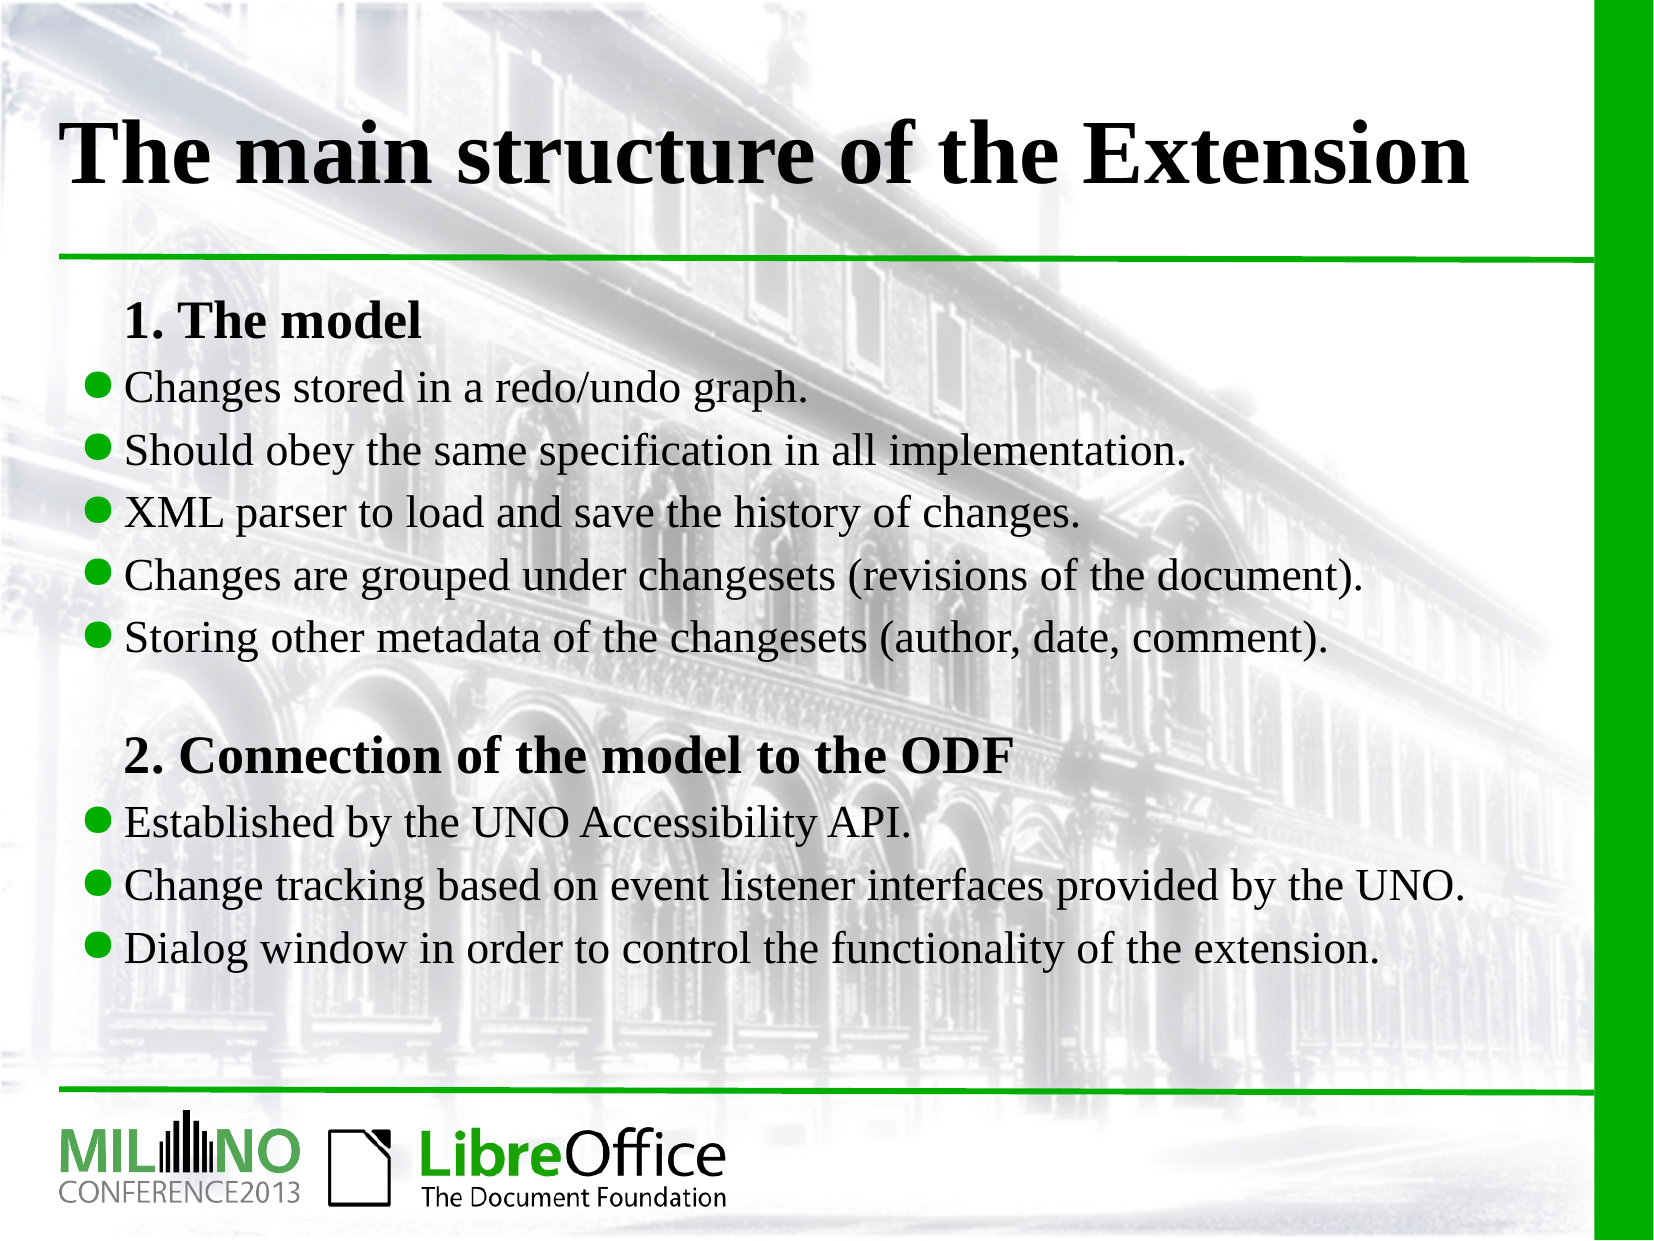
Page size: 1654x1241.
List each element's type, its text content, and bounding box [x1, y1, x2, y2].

list 1. The model Changes stored in a redo/undo graph. Should obey the same specification in all implementation. XML parser to load and save the history of changes. Changes are grouped under changesets (revisions of the document). Storing other metadata of the changesets (author, date, comment). 2. Connection of the model to the ODF Established by the UNO Accessibility API. Change tracking based on event listener interfaces provided by the UNO. Dialog window in order to control the functionality of the extension. [35, 290, 1524, 1010]
title The main structure of the Extension [59, 49, 1548, 257]
picture [0, 1, 1594, 1241]
